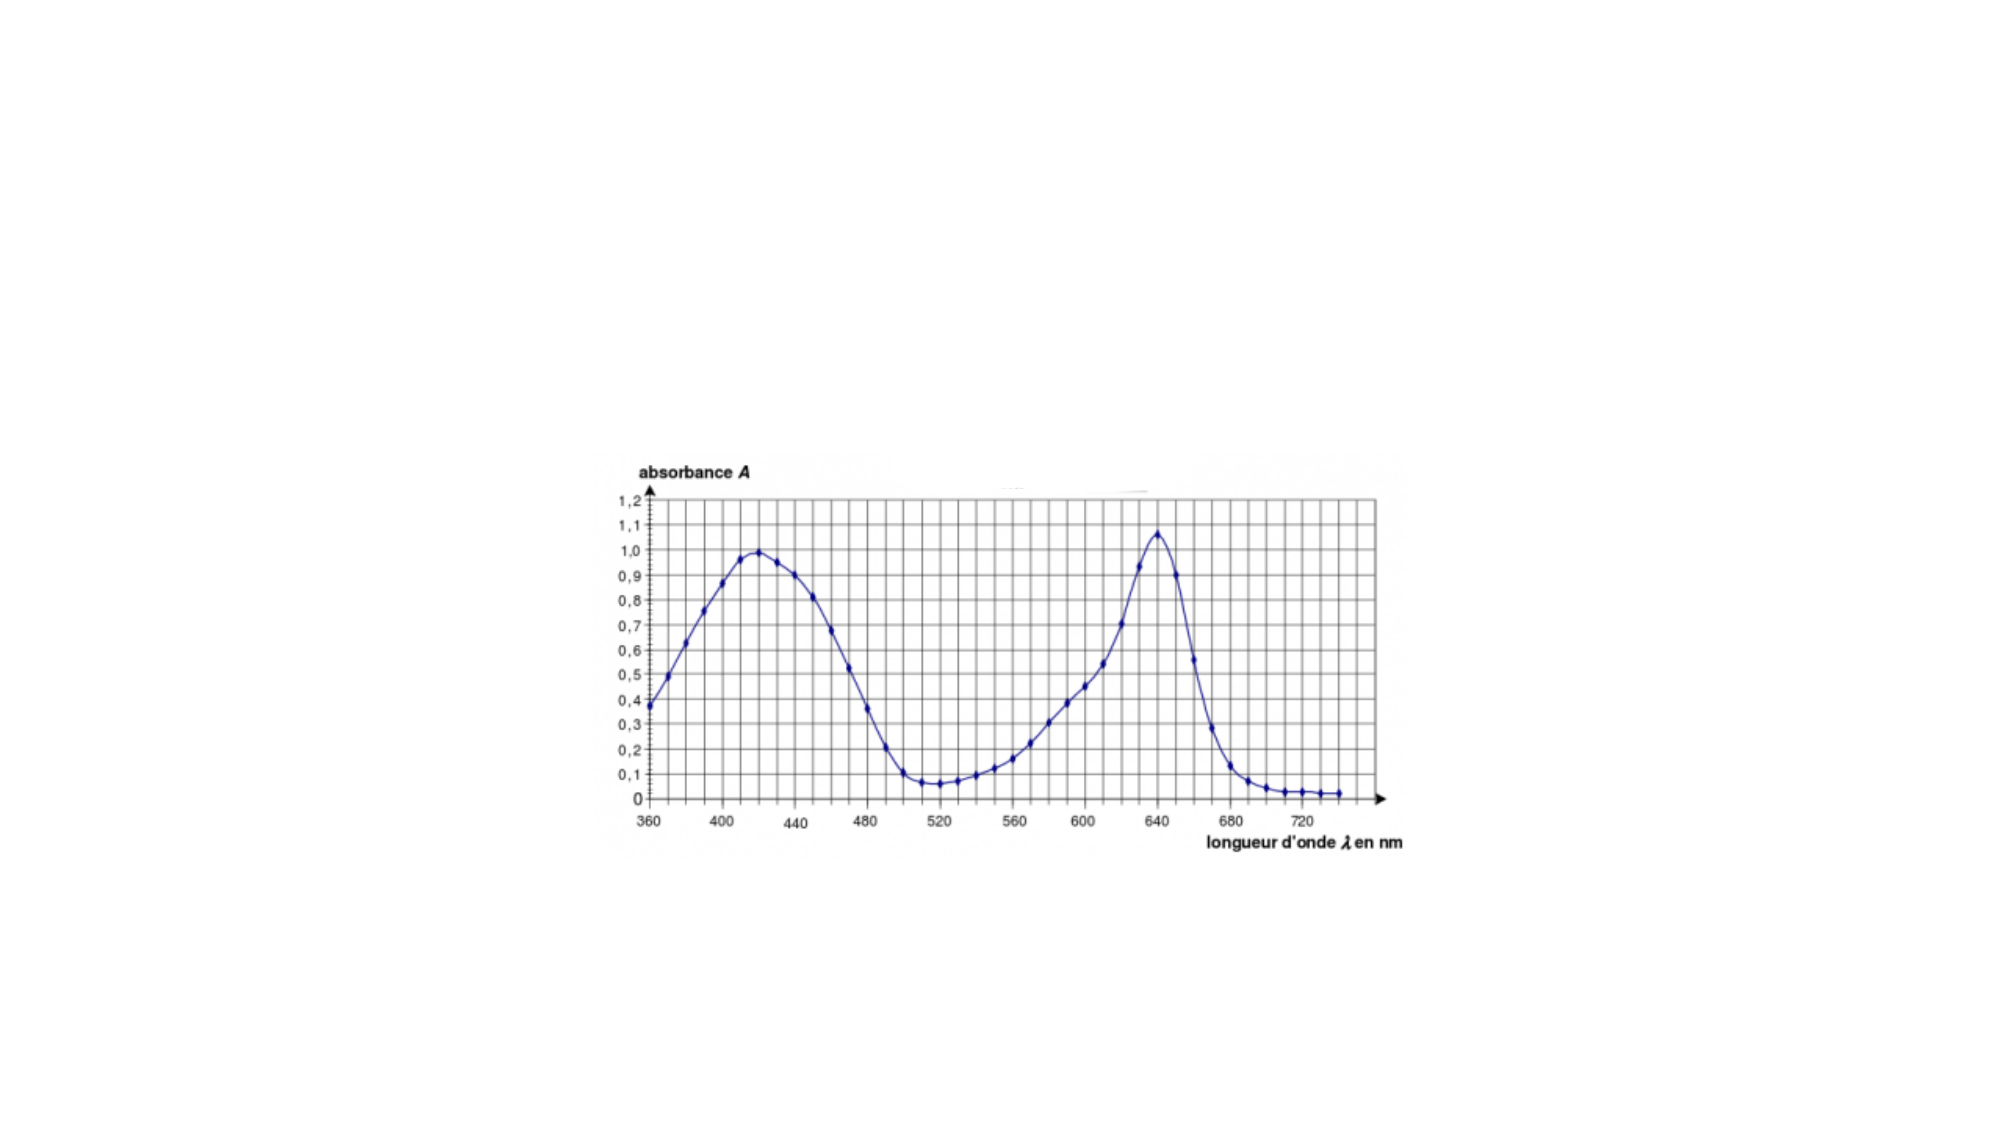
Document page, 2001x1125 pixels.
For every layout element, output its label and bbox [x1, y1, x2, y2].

picture [593, 453, 1407, 860]
